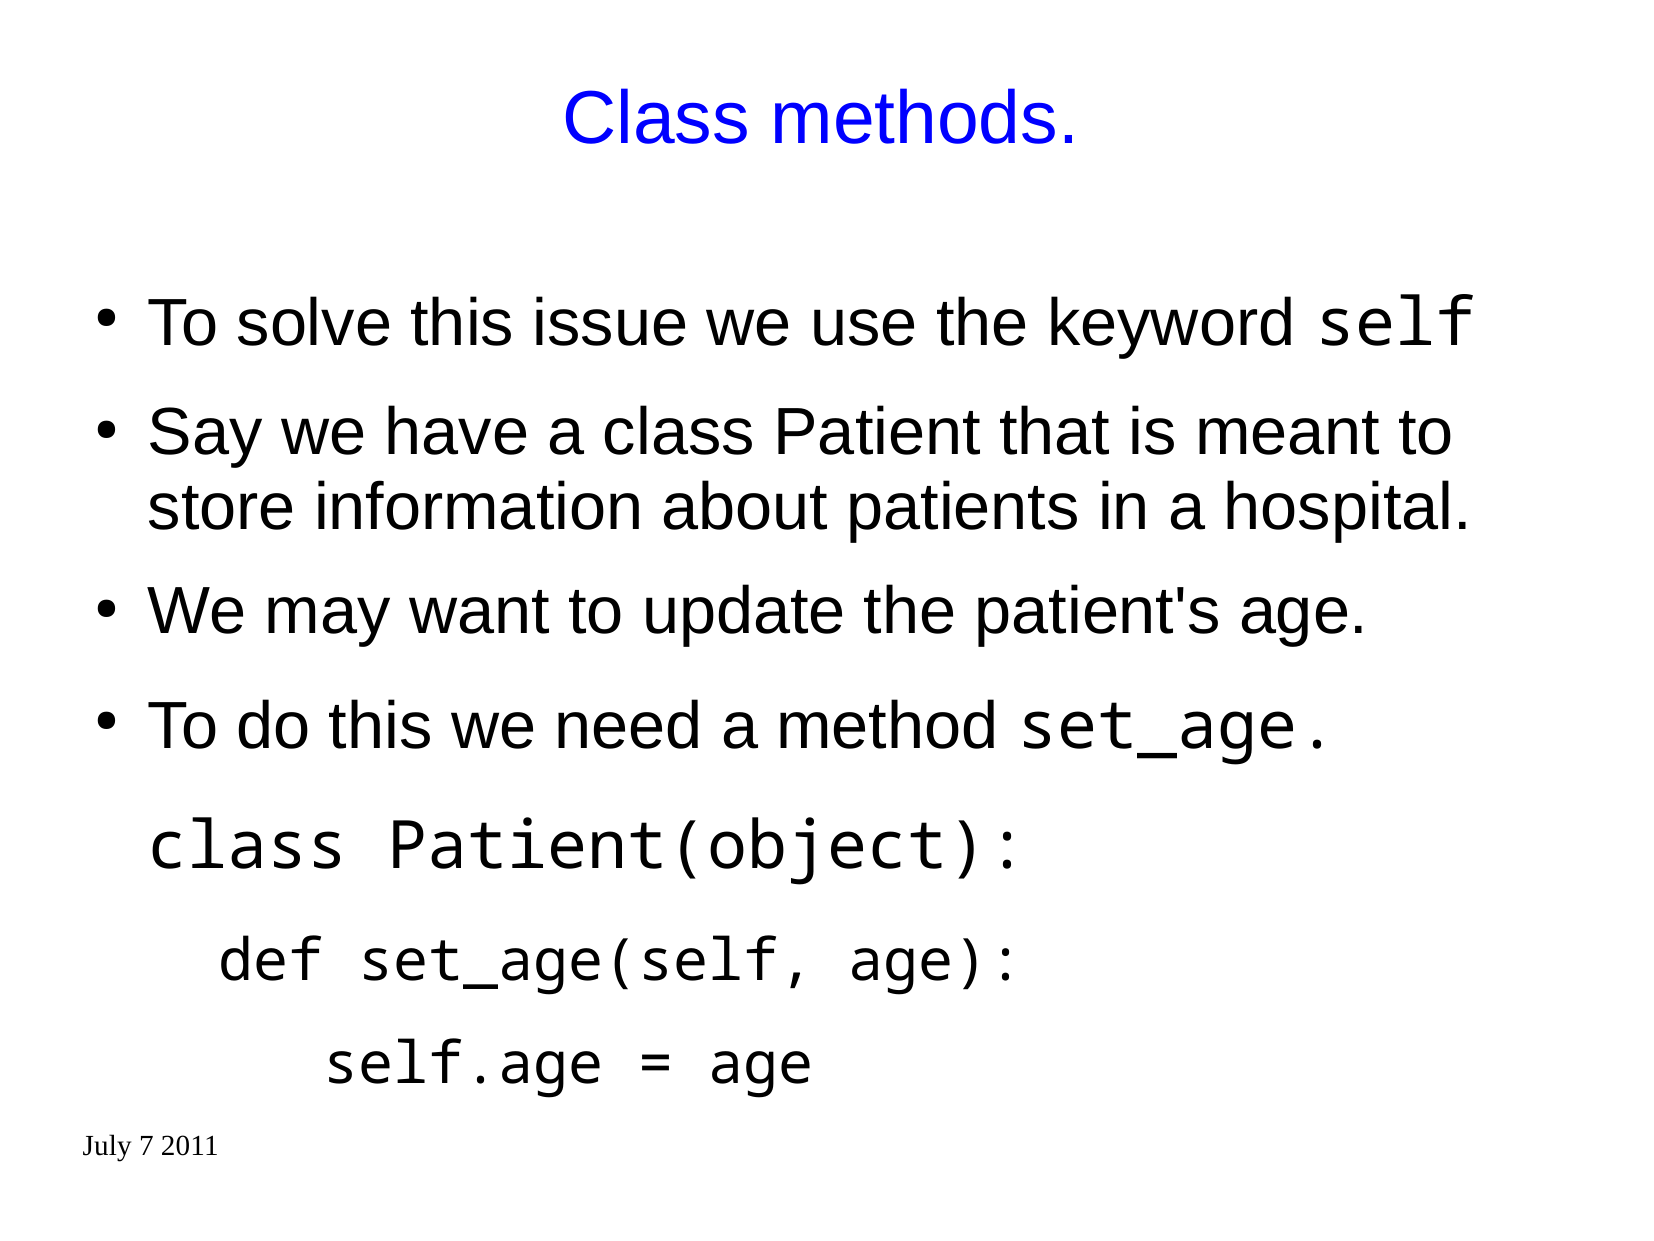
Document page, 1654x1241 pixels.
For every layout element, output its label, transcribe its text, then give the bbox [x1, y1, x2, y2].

title Class methods. [76, 58, 1565, 178]
list To solve this issue we use the keyword self Say we have a class Patient that is meant to store information about patients in a hospital. We may want to update the patient's age. To do this we need a method set_age. class Patient(object): def set_age(self, age): self.age = age [76, 274, 1565, 1093]
